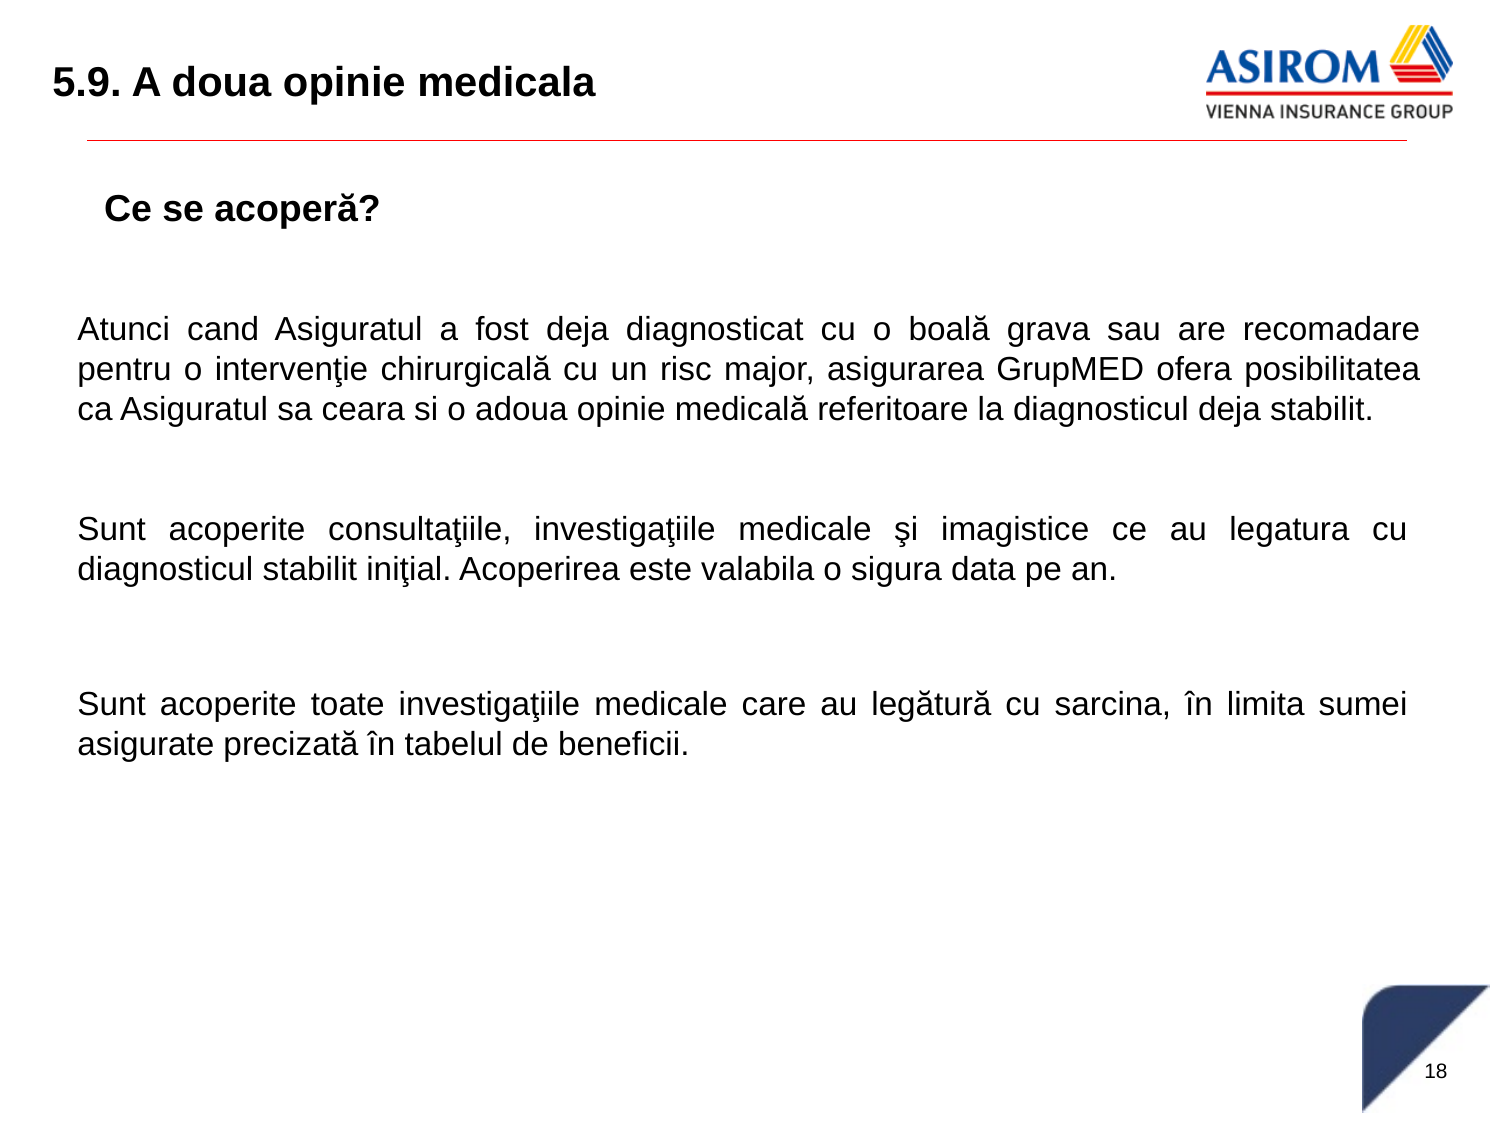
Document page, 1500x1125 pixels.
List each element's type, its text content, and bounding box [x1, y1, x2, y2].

text_box Sunt acoperite toate investigaţiile medicale care au legătură cu sarcina, în limita sumei asigurate precizată în tabelul de beneficii. [62, 675, 1425, 757]
text_box Sunt acoperite consultaţiile, investigaţiile medicale şi imagistice ce au legatura cu diagnosticul stabilit iniţial. Acoperirea este valabila o sigura data pe an. [62, 500, 1425, 582]
text_box 5.9. A doua opinie medicala [37, 56, 1238, 112]
picture [1206, 12, 1453, 134]
picture [1362, 984, 1490, 1113]
text_box Atunci cand Asiguratul a fost deja diagnosticat cu o boală grava sau are recomadare pentru o intervenţie chirurgicală cu un risc major, asigurarea GrupMED ofera posibilitatea ca Asiguratul sa ceara si o adoua opinie medicală referitoare la diagnosticul deja stabilit. [62, 299, 1438, 463]
text_box Ce se acoperă? [89, 176, 396, 237]
